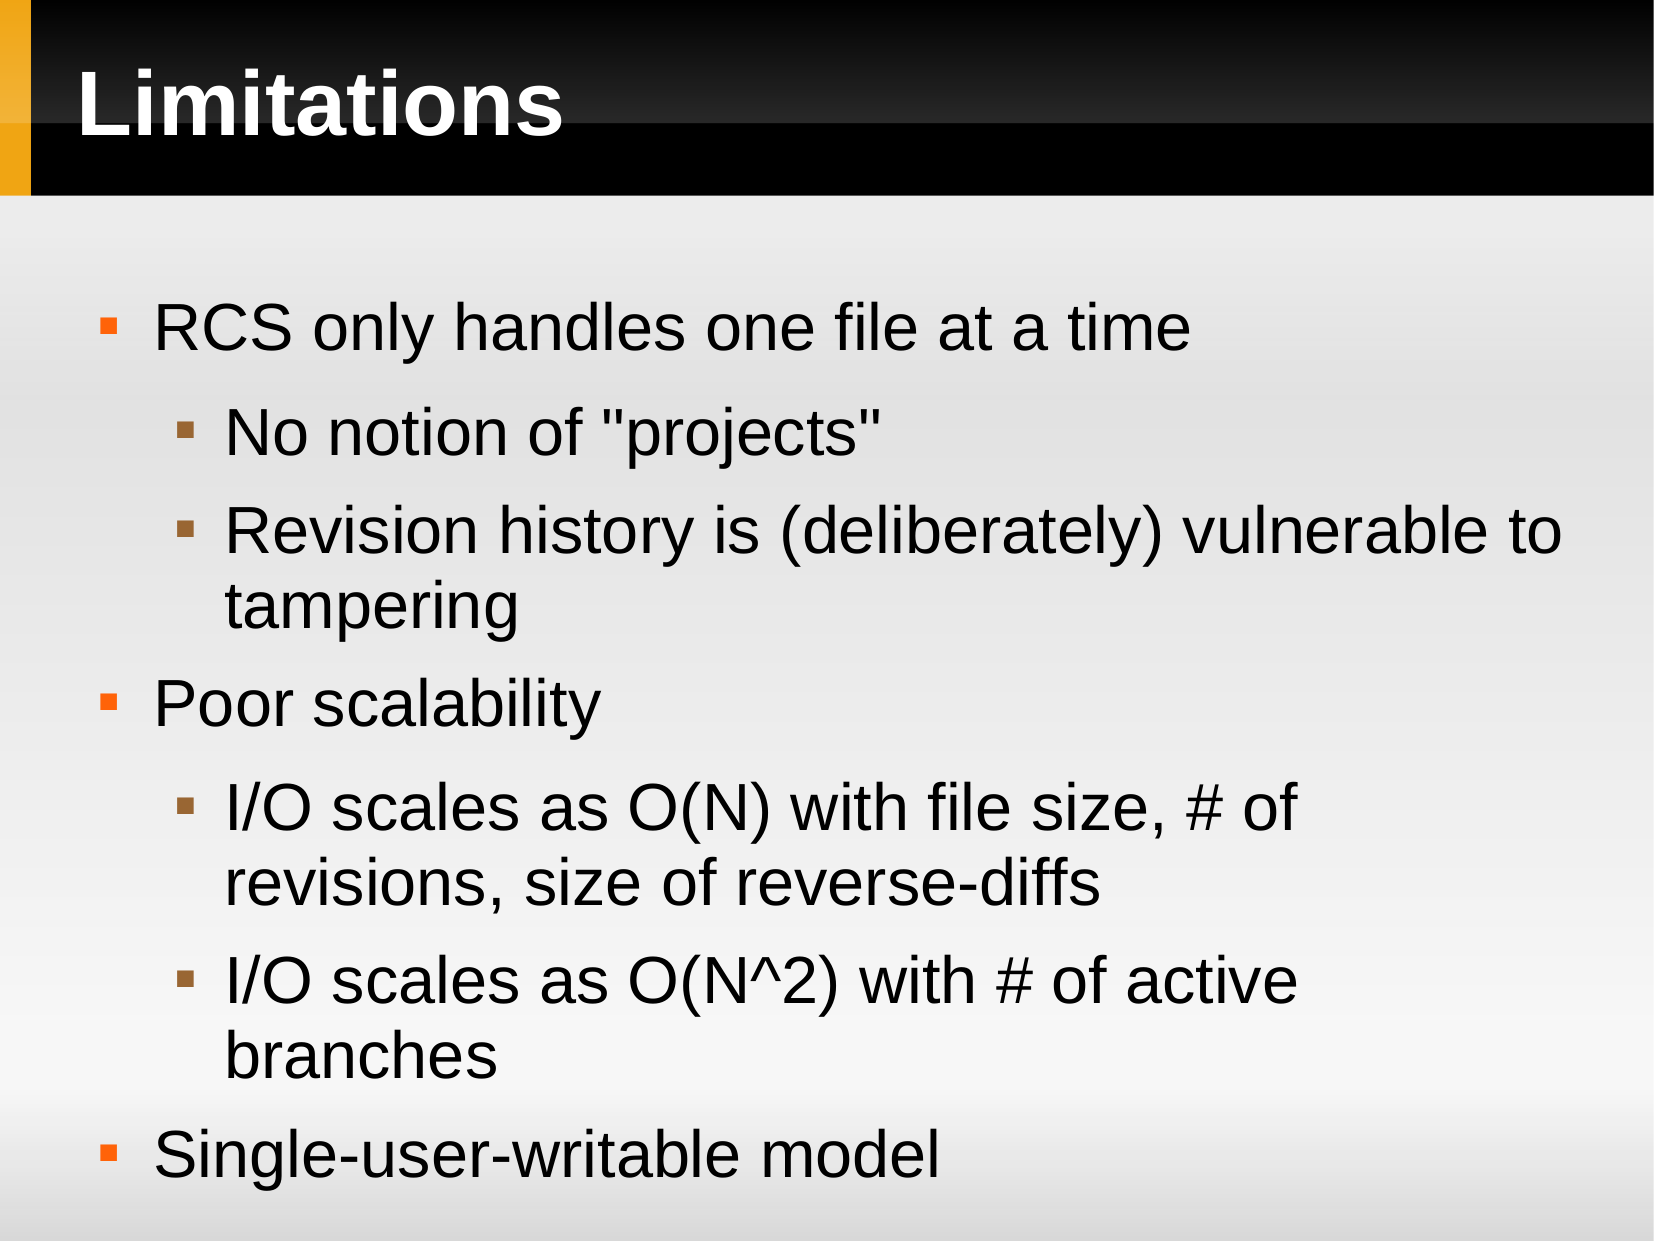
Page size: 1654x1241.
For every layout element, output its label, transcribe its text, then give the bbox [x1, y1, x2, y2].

picture [0, 0, 1654, 1241]
title Limitations [76, 0, 1565, 208]
list RCS only handles one file at a time No notion of "projects" Revision history is (deliberately) vulnerable to tampering Poor scalability I/O scales as O(N) with file size, # of revisions, size of reverse-diffs I/O scales as O(N^2) with # of active branches Single-user-writable model [82, 290, 1571, 1187]
